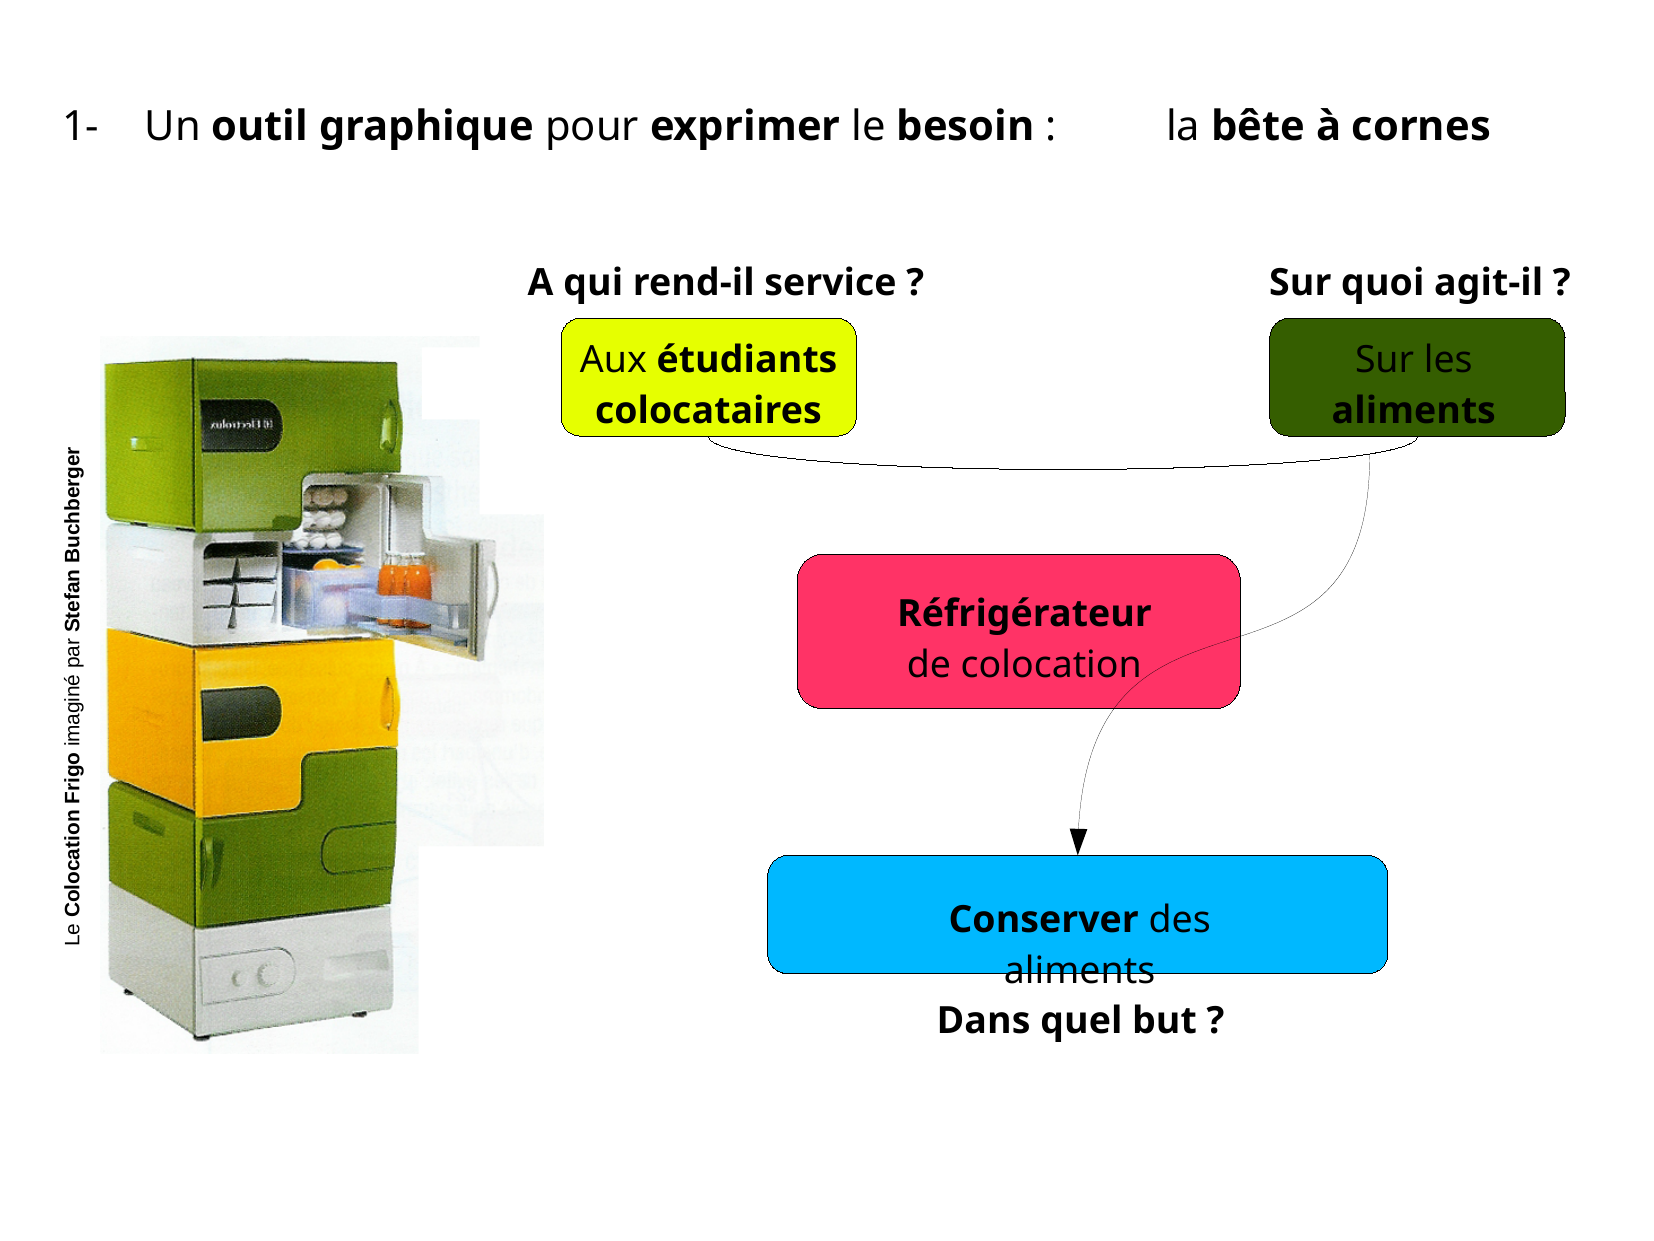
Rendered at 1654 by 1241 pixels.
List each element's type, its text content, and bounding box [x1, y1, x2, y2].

text_box 1- [47, 88, 125, 160]
text_box [566, 318, 851, 324]
text_box Aux étudiants colocataires [561, 324, 857, 431]
text_box [797, 554, 1241, 709]
text_box Conserver des aliments [860, 884, 1300, 945]
text_box [1269, 318, 1566, 437]
text_box [1085, 965, 1095, 971]
text_box [1063, 965, 1073, 974]
picture [100, 336, 544, 1054]
text_box [567, 431, 850, 437]
text_box la bête à cornes [1151, 88, 1536, 154]
text_box Sur quoi agit-il ? [1228, 248, 1613, 309]
text_box A qui rend-il service ? [490, 248, 963, 309]
text_box Un outil graphique pour exprimer le besoin : [129, 88, 1123, 154]
text_box [1115, 637, 1241, 709]
text_box Réfrigérateur de colocation [862, 578, 1188, 685]
text_box [767, 855, 1388, 974]
text_box Sur les aliments [1316, 324, 1509, 431]
text_box Dans quel but ? [844, 986, 1317, 1047]
text_box [1106, 965, 1117, 974]
text_box [1050, 965, 1060, 974]
text_box Le Colocation Frigo imaginé par Stefan Buchberger [53, 342, 92, 1052]
